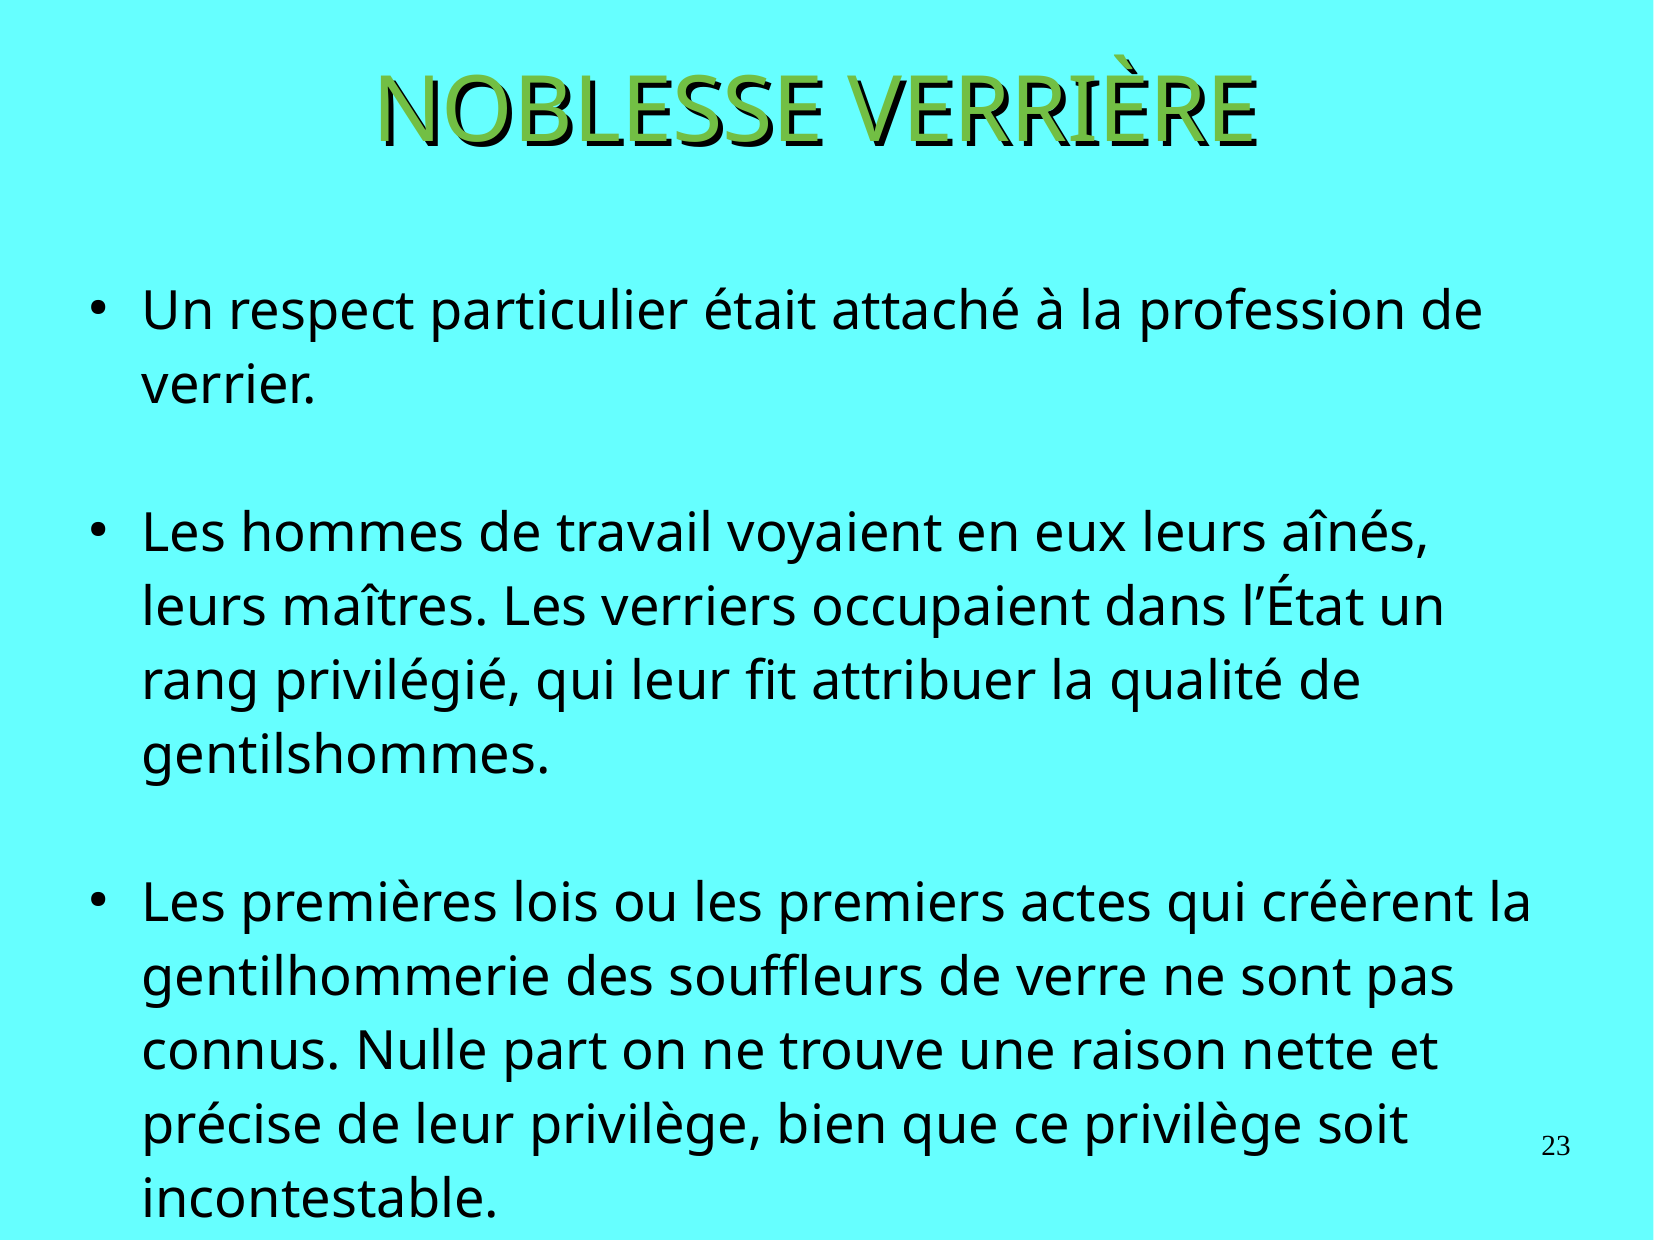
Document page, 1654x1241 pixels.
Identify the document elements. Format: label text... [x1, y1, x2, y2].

title NOBLESSE VERRIÈRE [70, 44, 1559, 168]
list Un respect particulier était attaché à la profession de verrier. Les hommes de travail voyaient en eux leurs aînés, leurs maîtres. Les verriers occupaient dans l’État un rang privilégié, qui leur fit attribuer la qualité de gentilshommes. Les premières lois ou les premiers actes qui créèrent la gentilhommerie des souffleurs de verre ne sont pas connus. Nulle part on ne trouve une raison nette et précise de leur privilège, bien que ce privilège soit incontestable. [70, 271, 1559, 1091]
